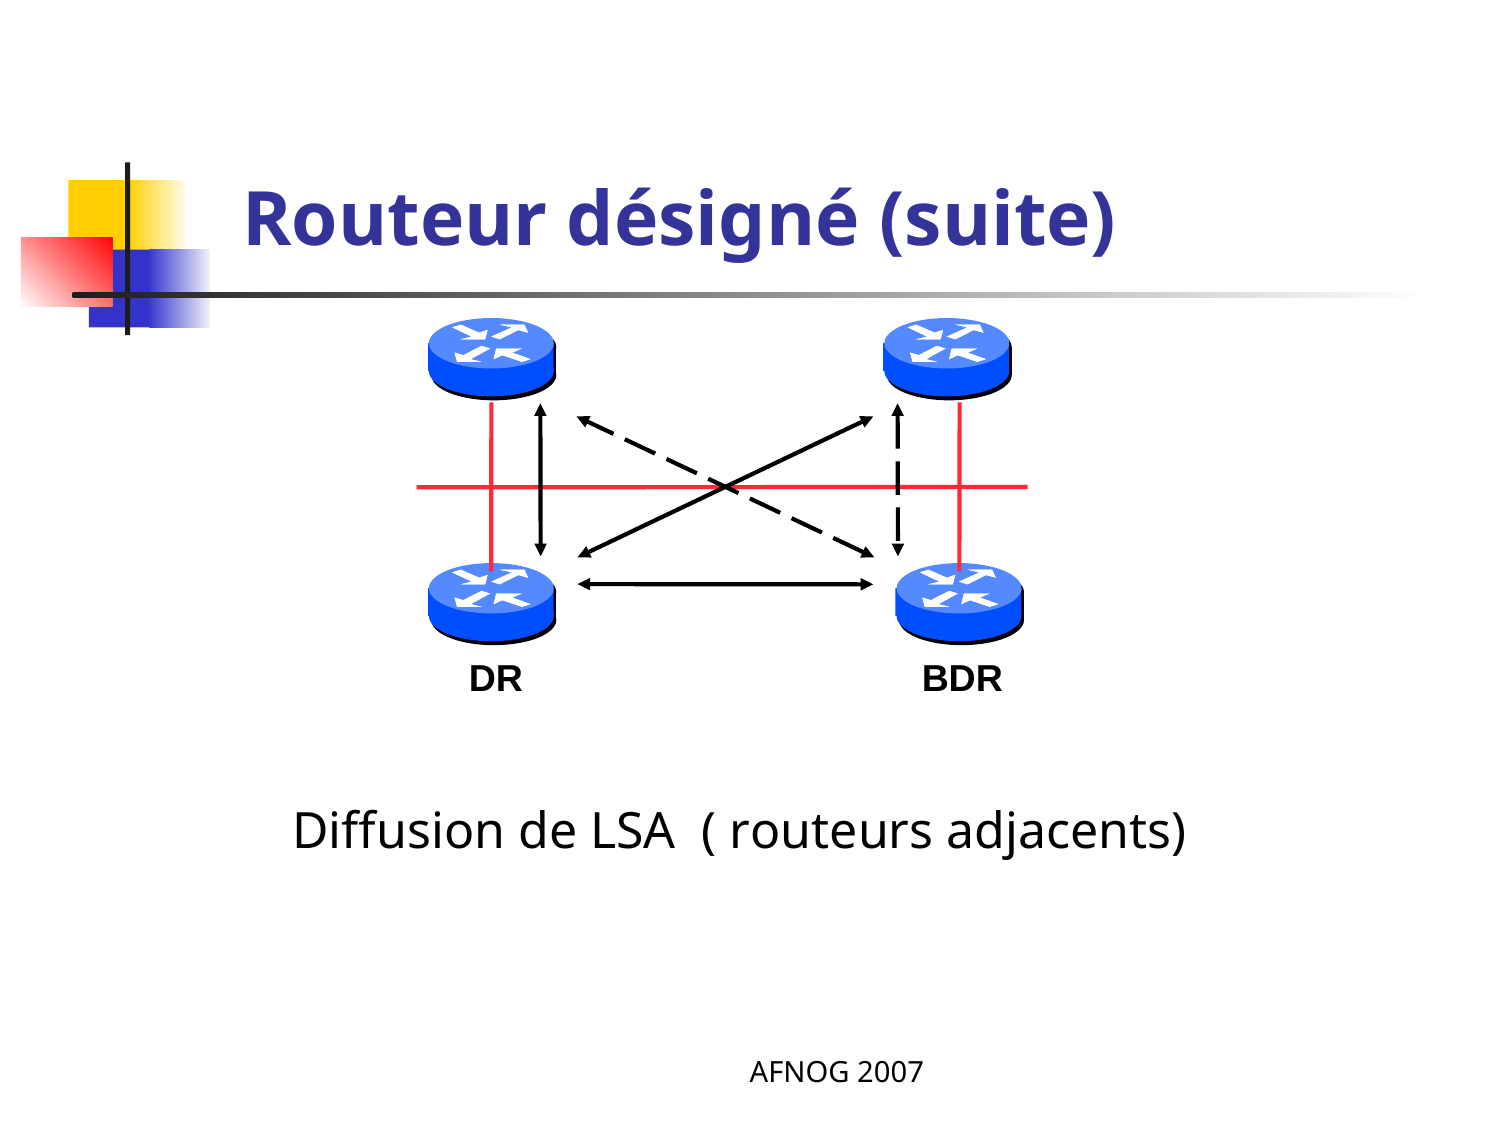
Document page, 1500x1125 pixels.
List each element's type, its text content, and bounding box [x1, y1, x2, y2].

title Routeur désigné (suite) [188, 35, 1468, 276]
text_box DR [453, 650, 538, 707]
picture [879, 314, 1021, 410]
picture [891, 559, 1033, 655]
picture [423, 314, 565, 410]
list Diffusion de LSA ( routeurs adjacents) [277, 786, 1500, 965]
picture [423, 559, 565, 655]
text_box BDR [906, 650, 1018, 707]
